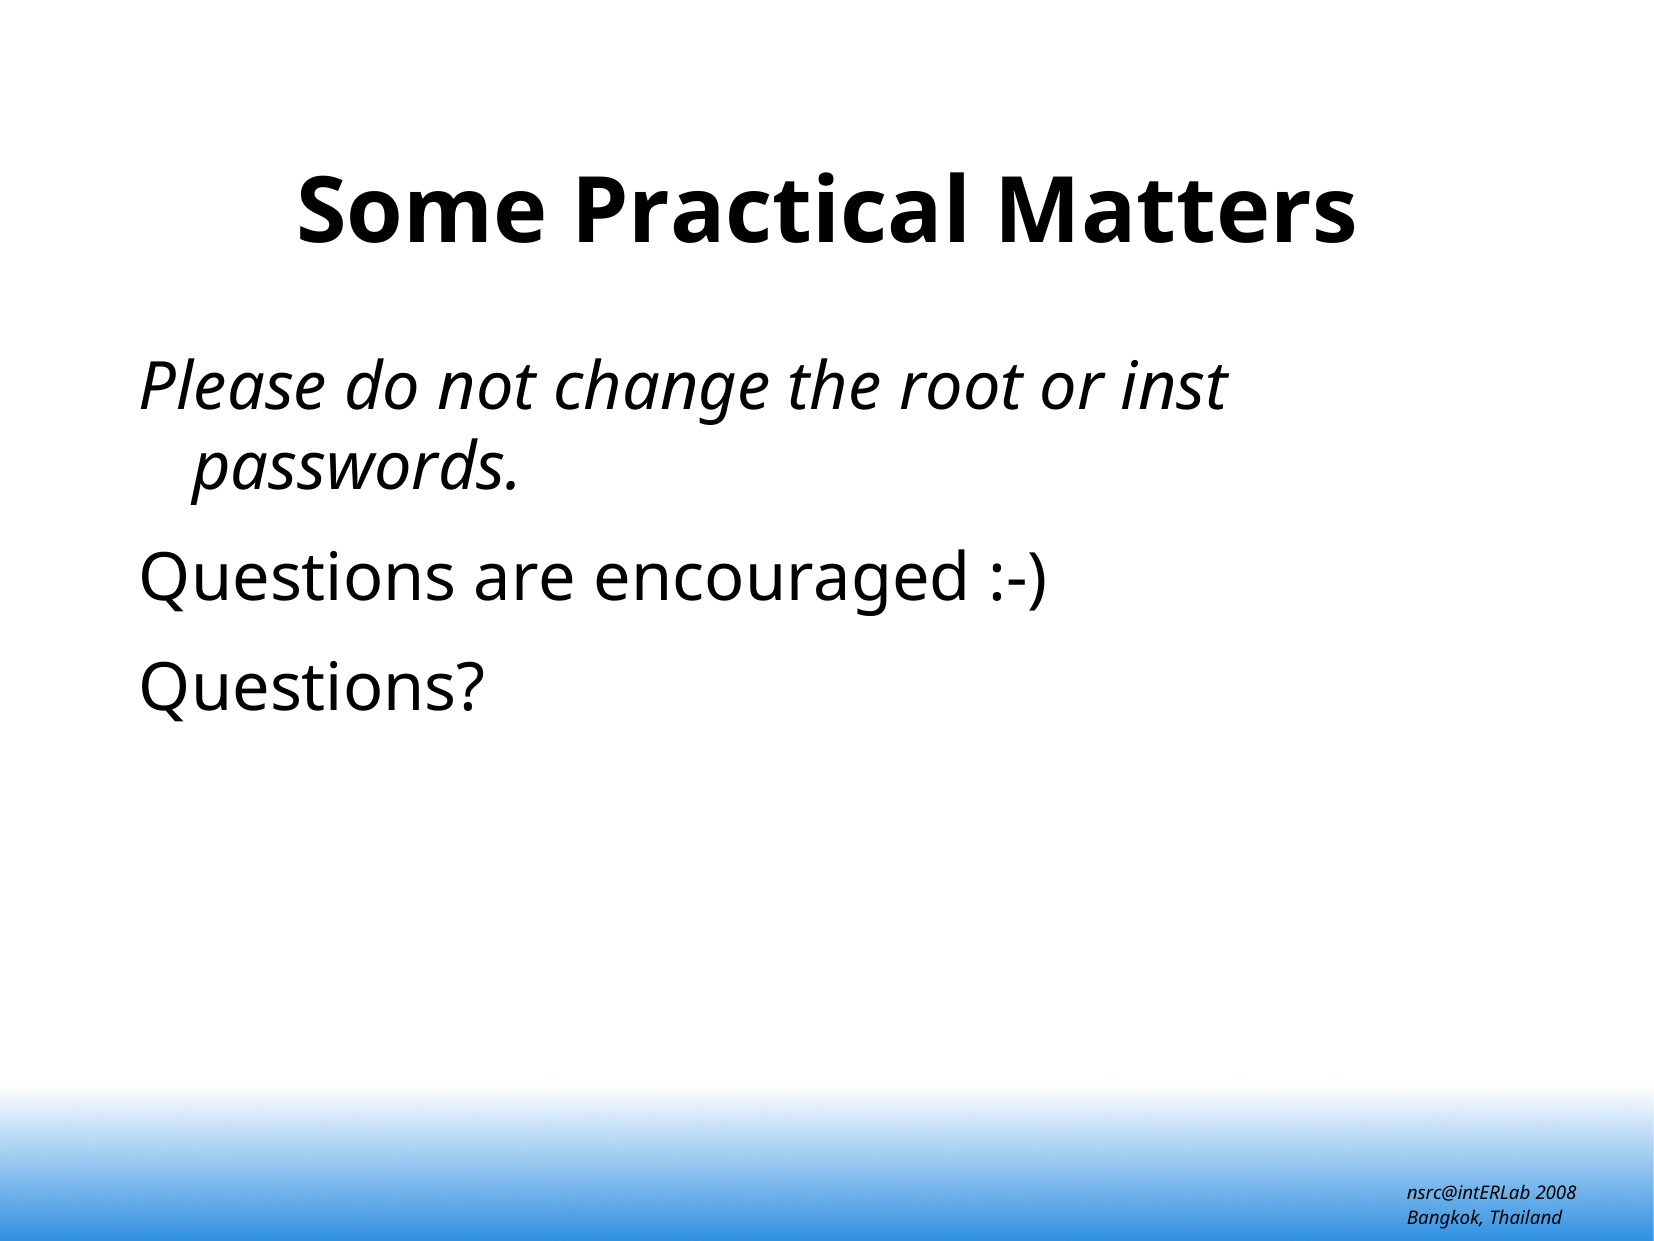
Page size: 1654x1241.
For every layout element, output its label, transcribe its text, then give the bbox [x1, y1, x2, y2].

list Please do not change the root or inst passwords. Questions are encouraged :-) Questions? [121, 344, 1534, 1135]
picture [0, 1083, 1654, 1241]
title Some Practical Matters [121, 102, 1534, 311]
